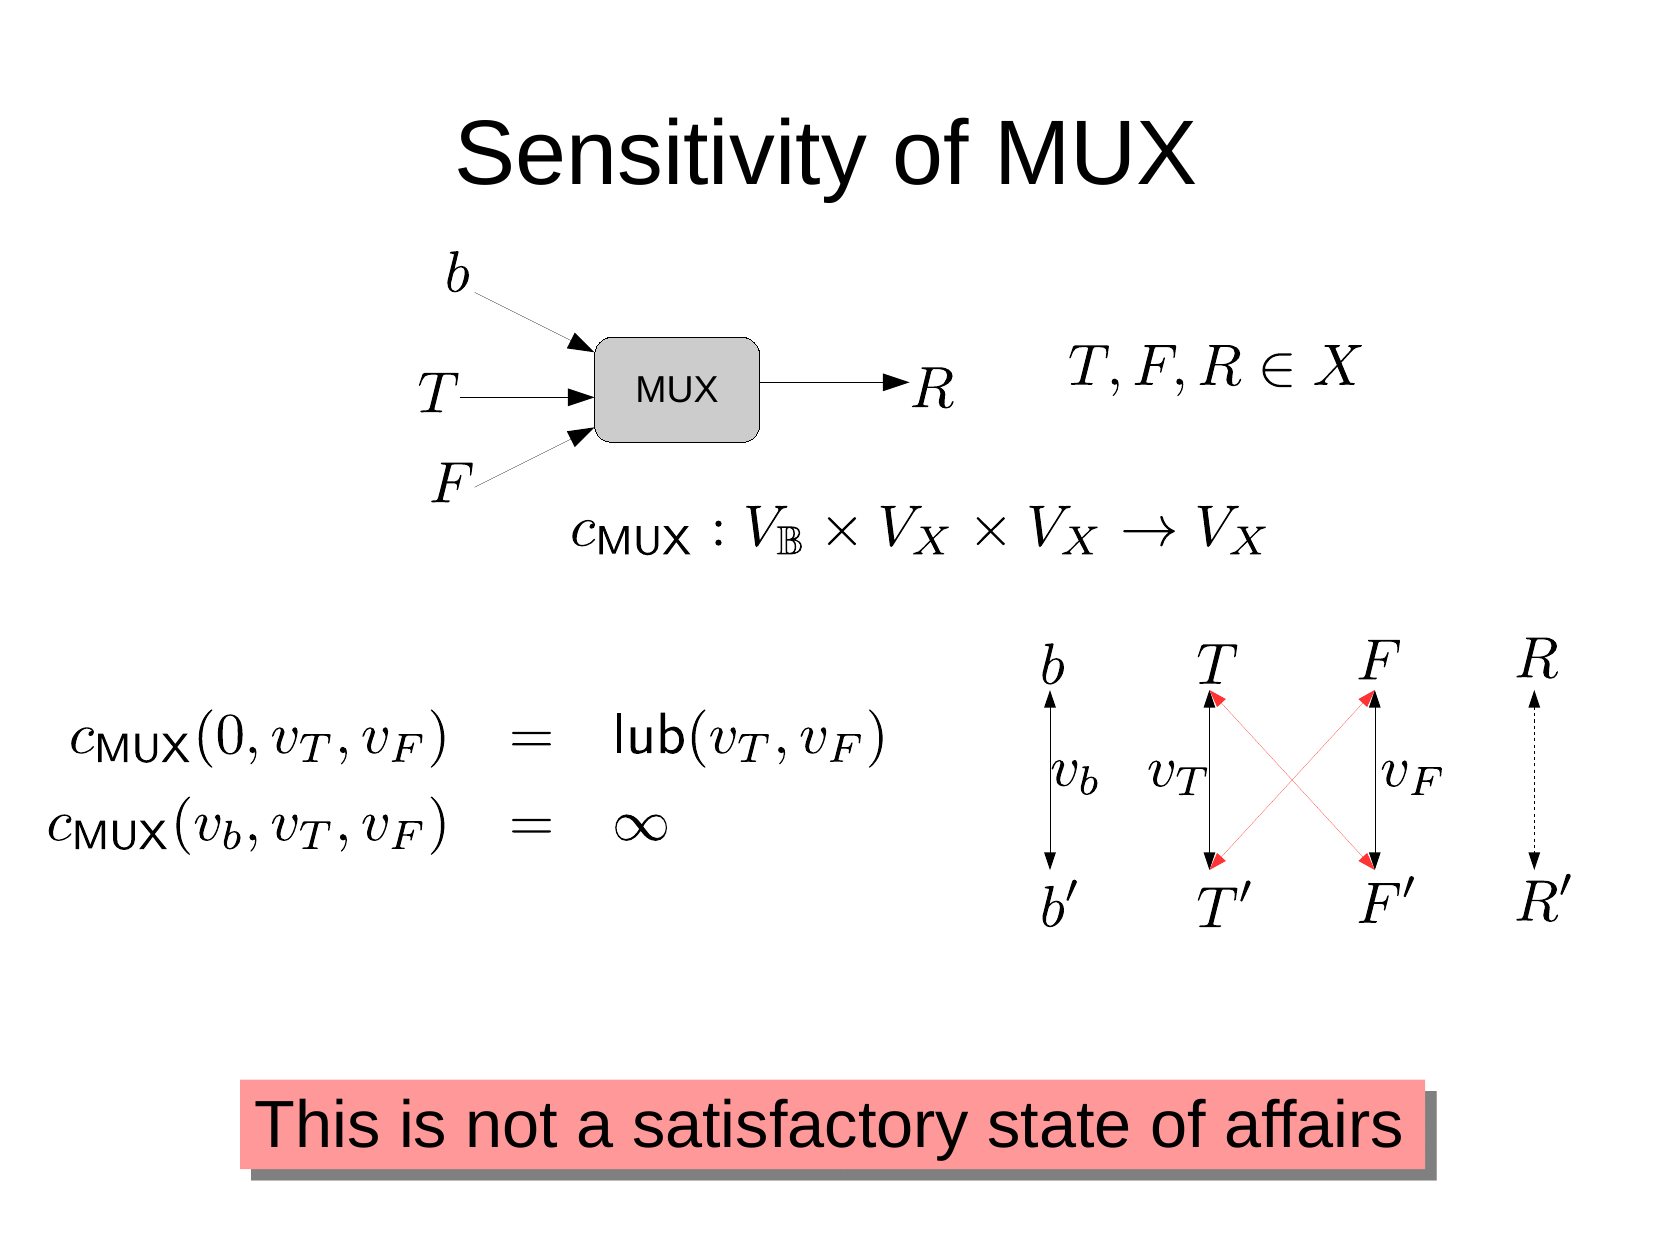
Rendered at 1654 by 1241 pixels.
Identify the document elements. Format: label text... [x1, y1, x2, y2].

text_box [1356, 639, 1402, 680]
text_box [1380, 760, 1444, 796]
text_box [1068, 345, 1366, 397]
text_box [1196, 644, 1239, 684]
text_box [444, 251, 470, 293]
text_box [1039, 879, 1079, 928]
title Sensitivity of MUX [82, 49, 1571, 257]
text_box [1039, 643, 1065, 685]
text_box [909, 367, 955, 409]
text_box [570, 505, 1270, 556]
text_box MUX [594, 337, 760, 443]
text_box [1513, 637, 1559, 679]
text_box [1514, 873, 1572, 922]
text_box [1196, 880, 1252, 928]
text_box [1050, 759, 1099, 796]
text_box This is not a satisfactory state of affairs [240, 1079, 1426, 1170]
text_box [417, 372, 460, 413]
text_box [46, 709, 889, 855]
text_box [1356, 876, 1416, 923]
text_box [429, 462, 475, 503]
text_box [1146, 760, 1209, 796]
